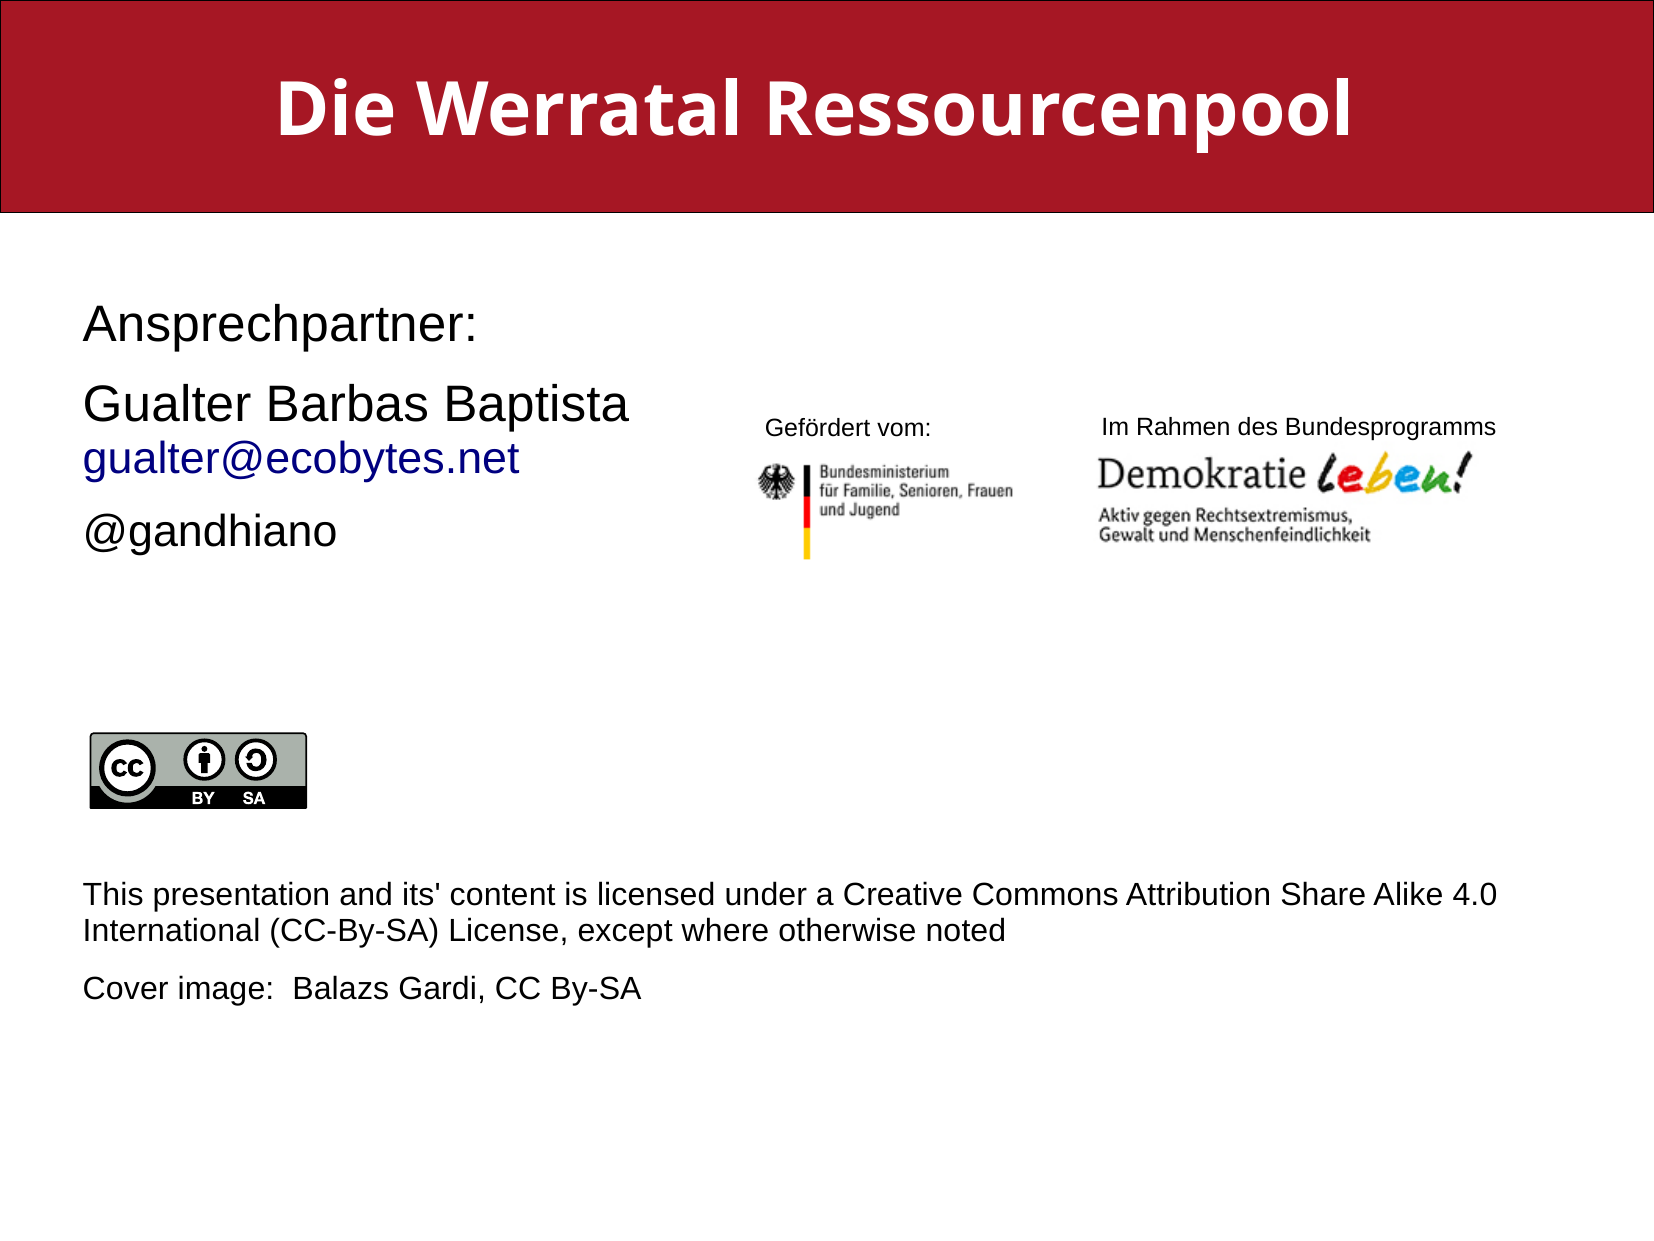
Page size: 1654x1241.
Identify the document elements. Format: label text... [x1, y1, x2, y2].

title Die Werratal Ressourcenpool [224, 47, 1406, 166]
list Ansprechpartner: Gualter Barbas Baptista gualter@ecobytes.net @gandhiano This presentation and its' content is licensed under a Creative Commons Attribution Share Alike 4.0 International (CC-By-SA) License, except where otherwise noted Cover image: Balazs Gardi, CC By-SA [82, 295, 1571, 1015]
picture [732, 434, 1058, 591]
text_box Gefördert vom: [750, 406, 1034, 506]
picture [1069, 404, 1502, 585]
text_box Im Rahmen des Bundesprogramms [1086, 404, 1565, 504]
picture [89, 732, 308, 809]
